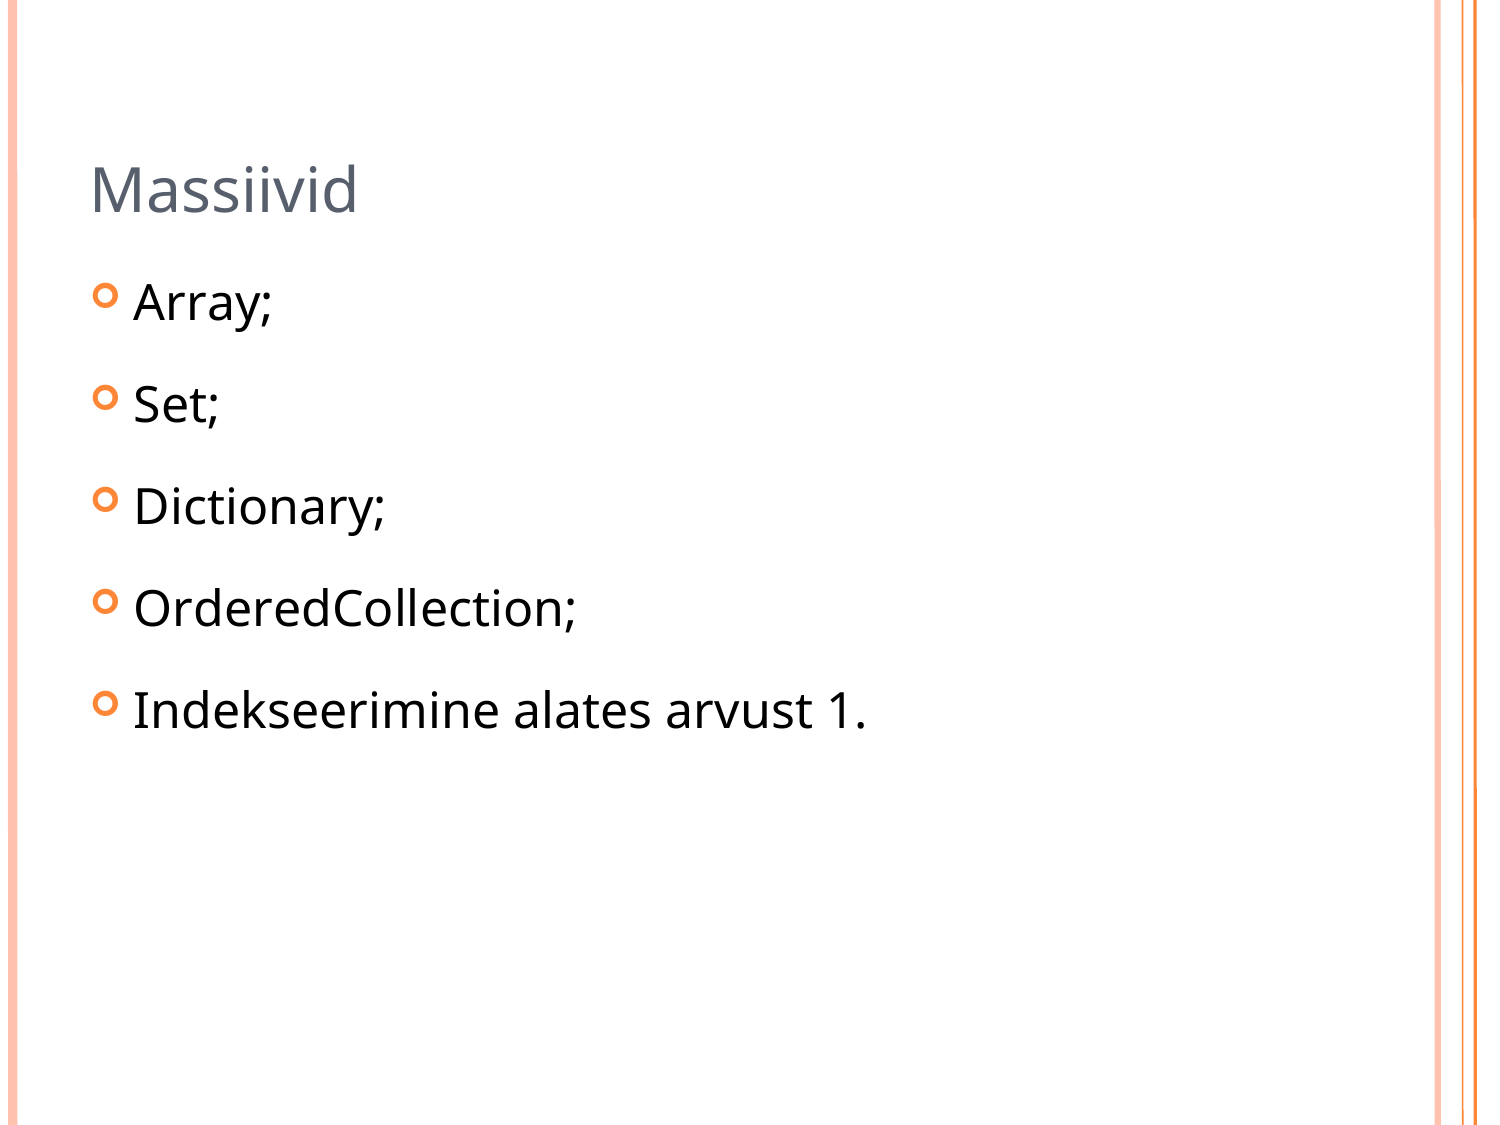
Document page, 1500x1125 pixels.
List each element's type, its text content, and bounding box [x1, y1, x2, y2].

title Massiivid [74, 0, 1300, 233]
text_box Array; Set; Dictionary; OrderedCollection; Indekseerimine alates arvust 1. [74, 262, 1300, 1062]
